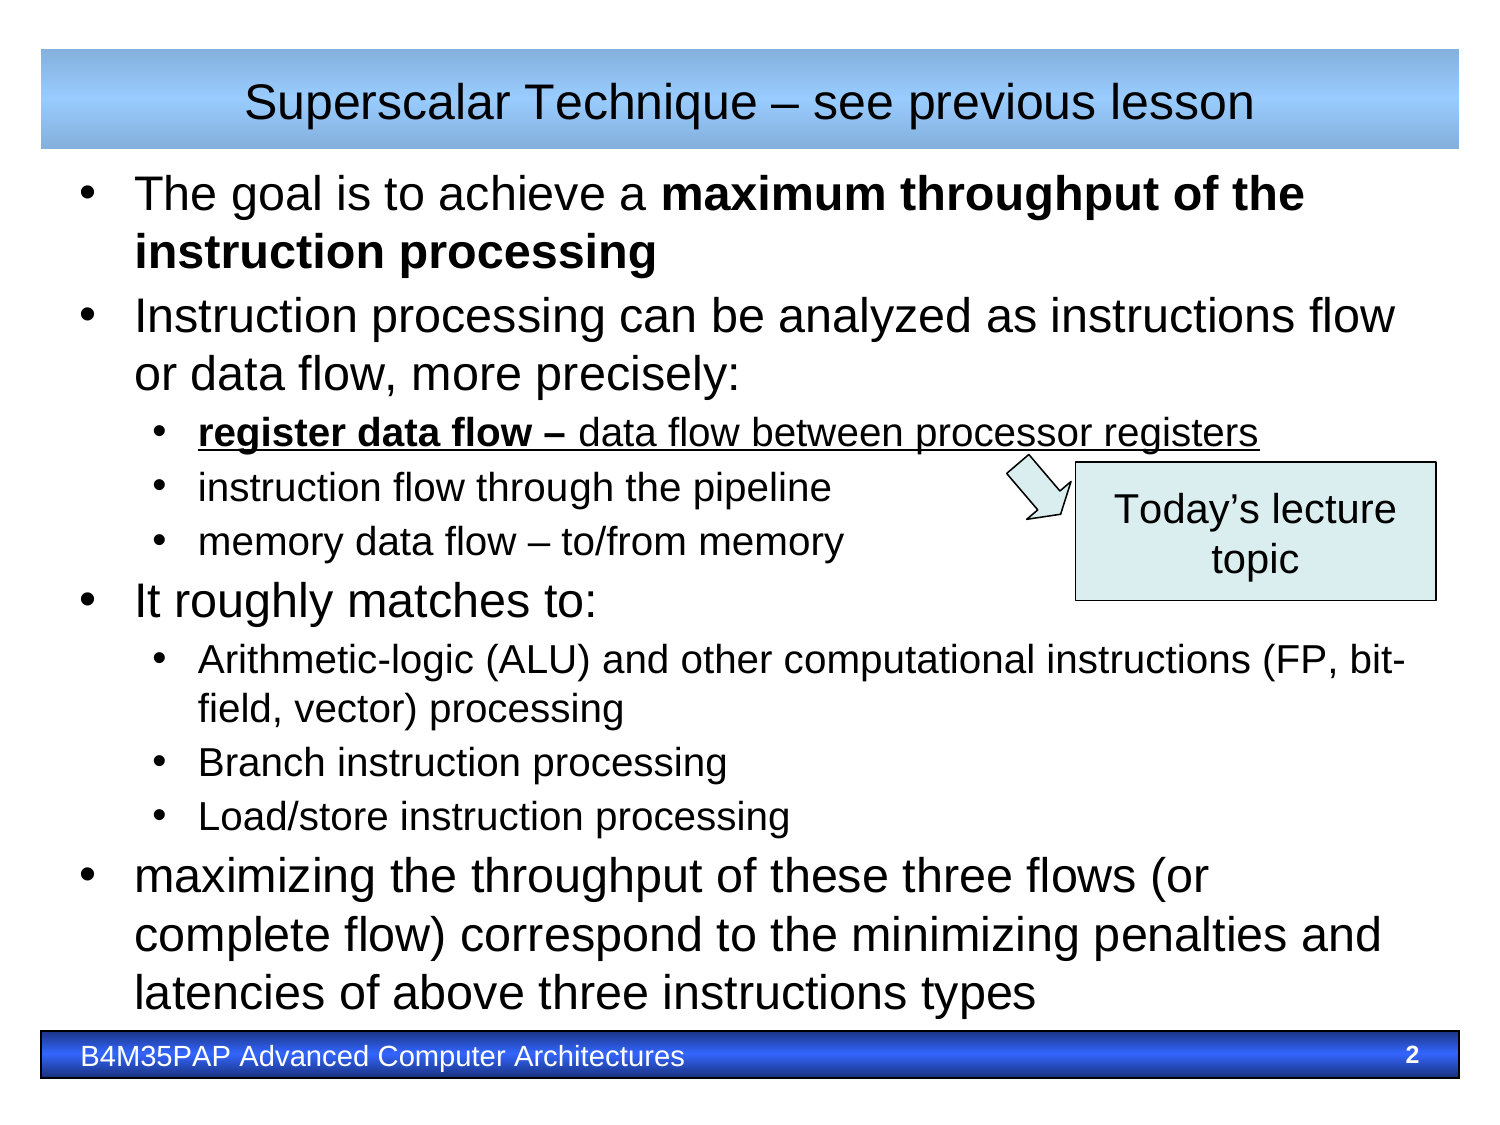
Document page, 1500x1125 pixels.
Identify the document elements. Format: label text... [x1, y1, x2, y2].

title Superscalar Technique – see previous lesson [41, 49, 1459, 149]
text_box Today’s lecture topic [1075, 462, 1436, 601]
list The goal is to achieve a maximum throughput of the instruction processing Instruction processing can be analyzed as instructions flow or data flow, more precisely: register data flow – data flow between processor registers instruction flow through the pipeline memory data flow – to/from memory It roughly matches to: Arithmetic-logic (ALU) and other computational instructions (FP, bit-field, vector) processing Branch instruction processing Load/store instruction processing maximizing the throughput of these three ﬂows (or complete flow) correspond to the minimizing penalties and latencies of above three instructions types [64, 154, 1436, 1032]
text_box [1006, 454, 1072, 520]
